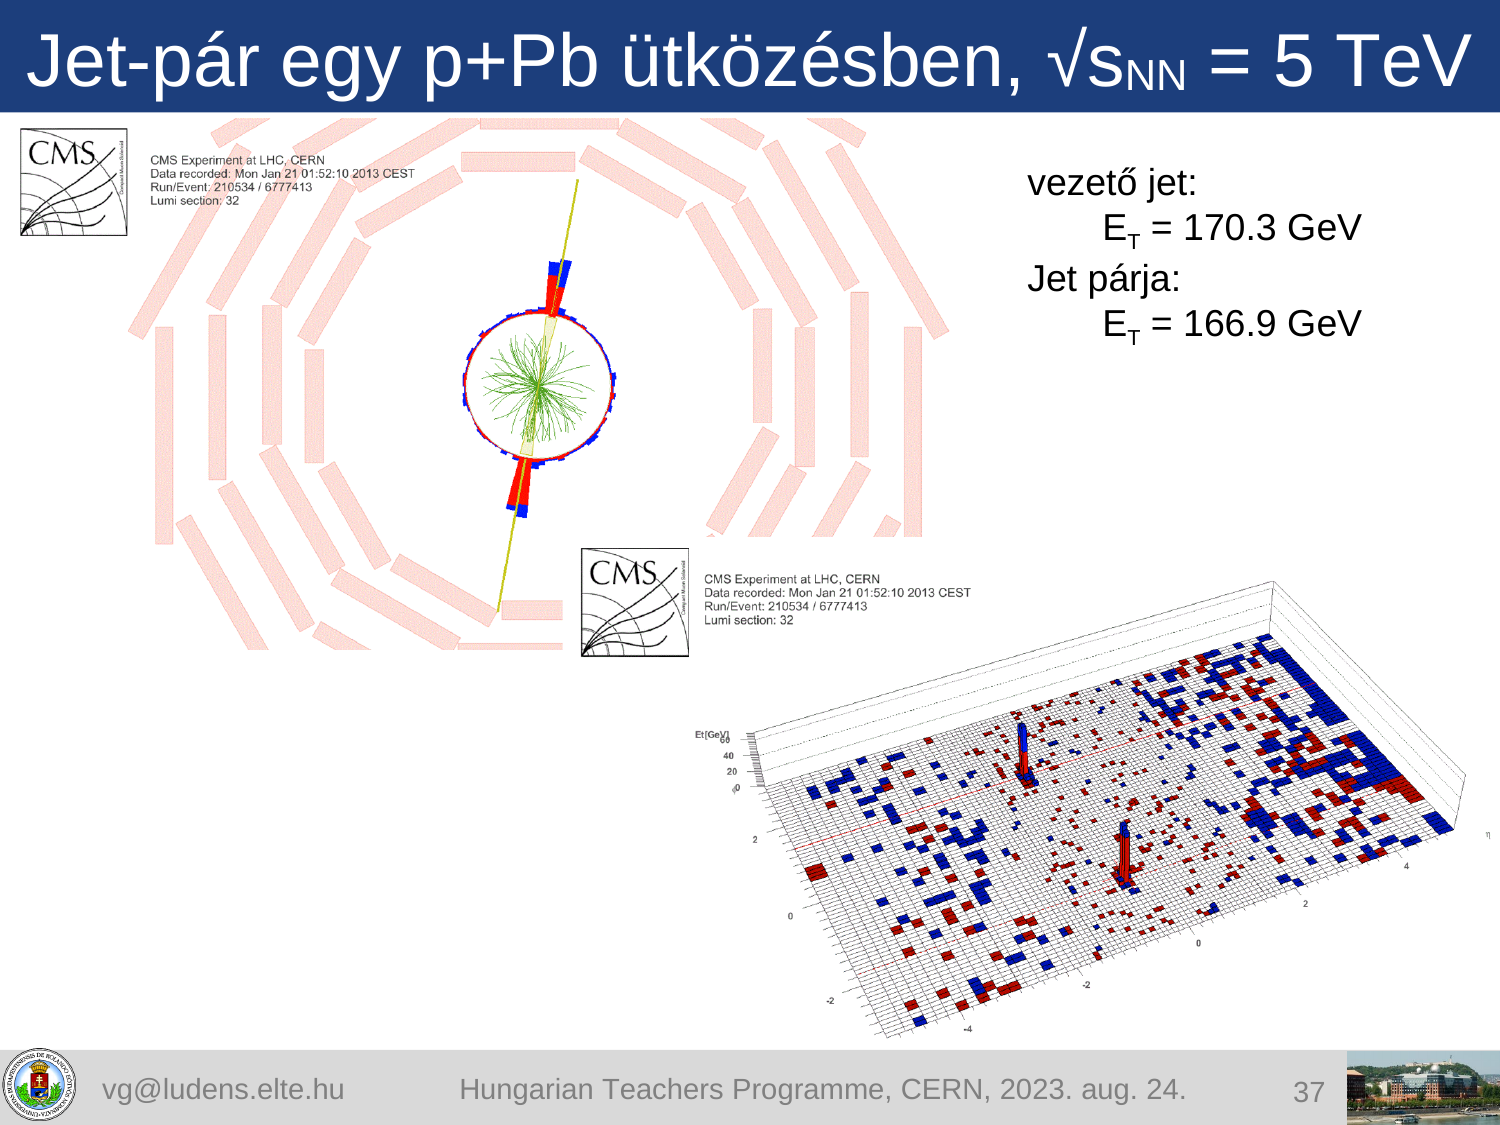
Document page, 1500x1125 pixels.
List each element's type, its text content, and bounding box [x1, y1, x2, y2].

picture [1347, 1051, 1500, 1125]
picture [2, 1048, 76, 1121]
picture [0, 118, 1500, 1046]
title Jet-pár egy p+Pb ütközésben, √sNN = 5 TeV [0, 0, 1500, 113]
text_box vezető jet: ET = 170.3 GeV Jet párja: ET = 166.9 GeV [1012, 149, 1450, 358]
